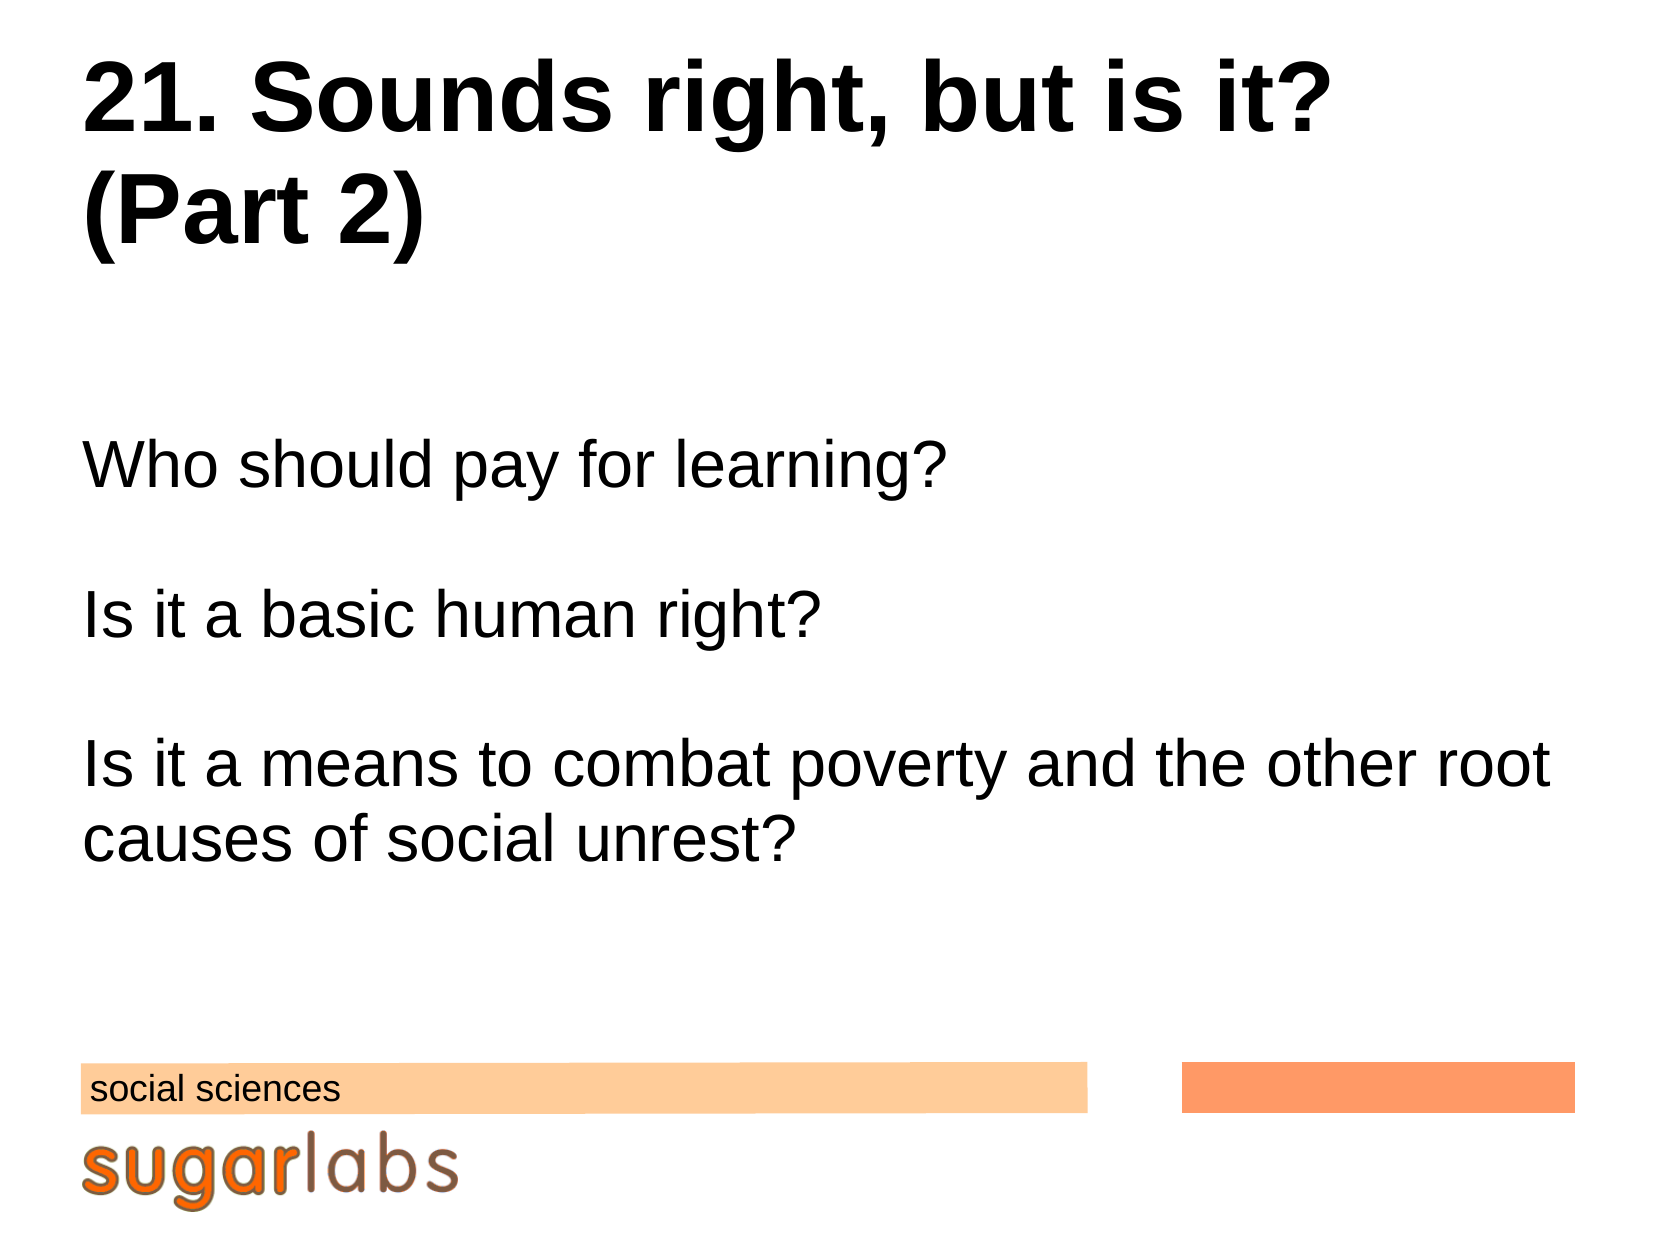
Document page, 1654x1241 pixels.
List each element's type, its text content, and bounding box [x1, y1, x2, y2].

picture [82, 1130, 458, 1212]
subtitle Who should pay for learning? Is it a basic human right? Is it a means to combat poverty and the other root causes of social unrest? [82, 290, 1571, 1013]
text_box social sciences [75, 1060, 938, 1122]
title 21. Sounds right, but is it? (Part 2) [82, 24, 1571, 282]
